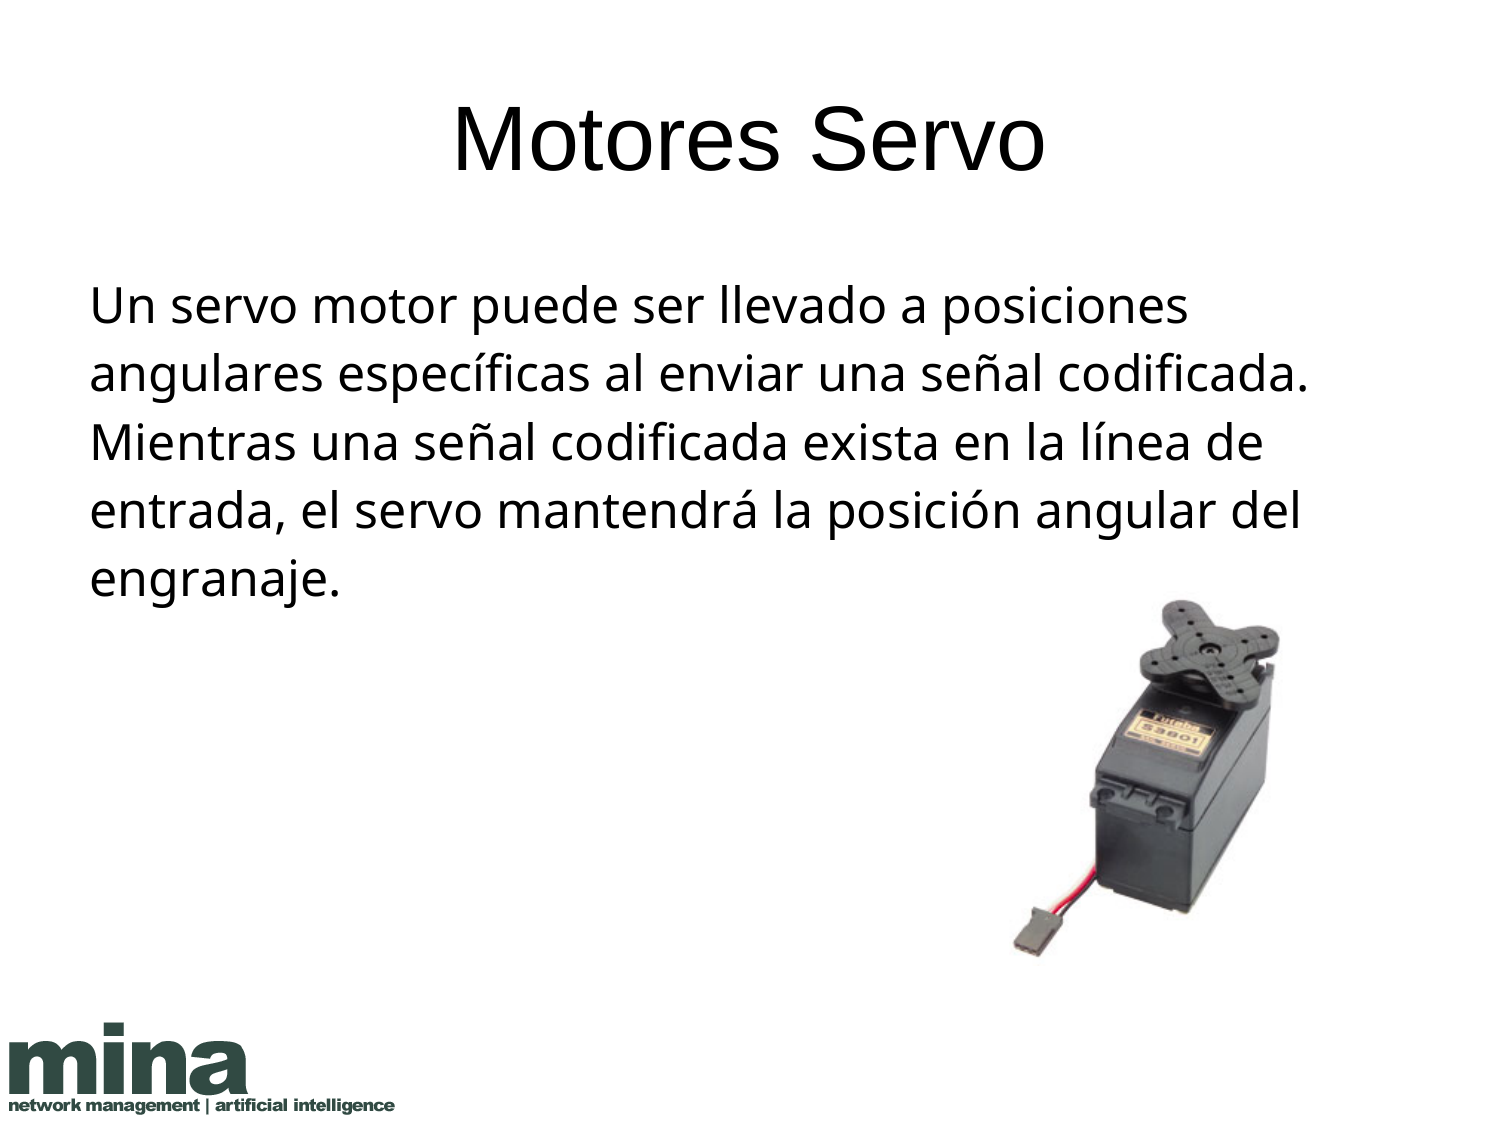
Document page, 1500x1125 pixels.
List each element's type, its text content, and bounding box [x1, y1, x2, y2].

picture [0, 1016, 402, 1119]
list Un servo motor puede ser llevado a posiciones angulares específicas al enviar una señal codificada. Mientras una señal codificada exista en la línea de entrada, el servo mantendrá la posición angular del engranaje. [75, 262, 1426, 1006]
picture [974, 590, 1345, 966]
title Motores Servo [75, 45, 1426, 233]
